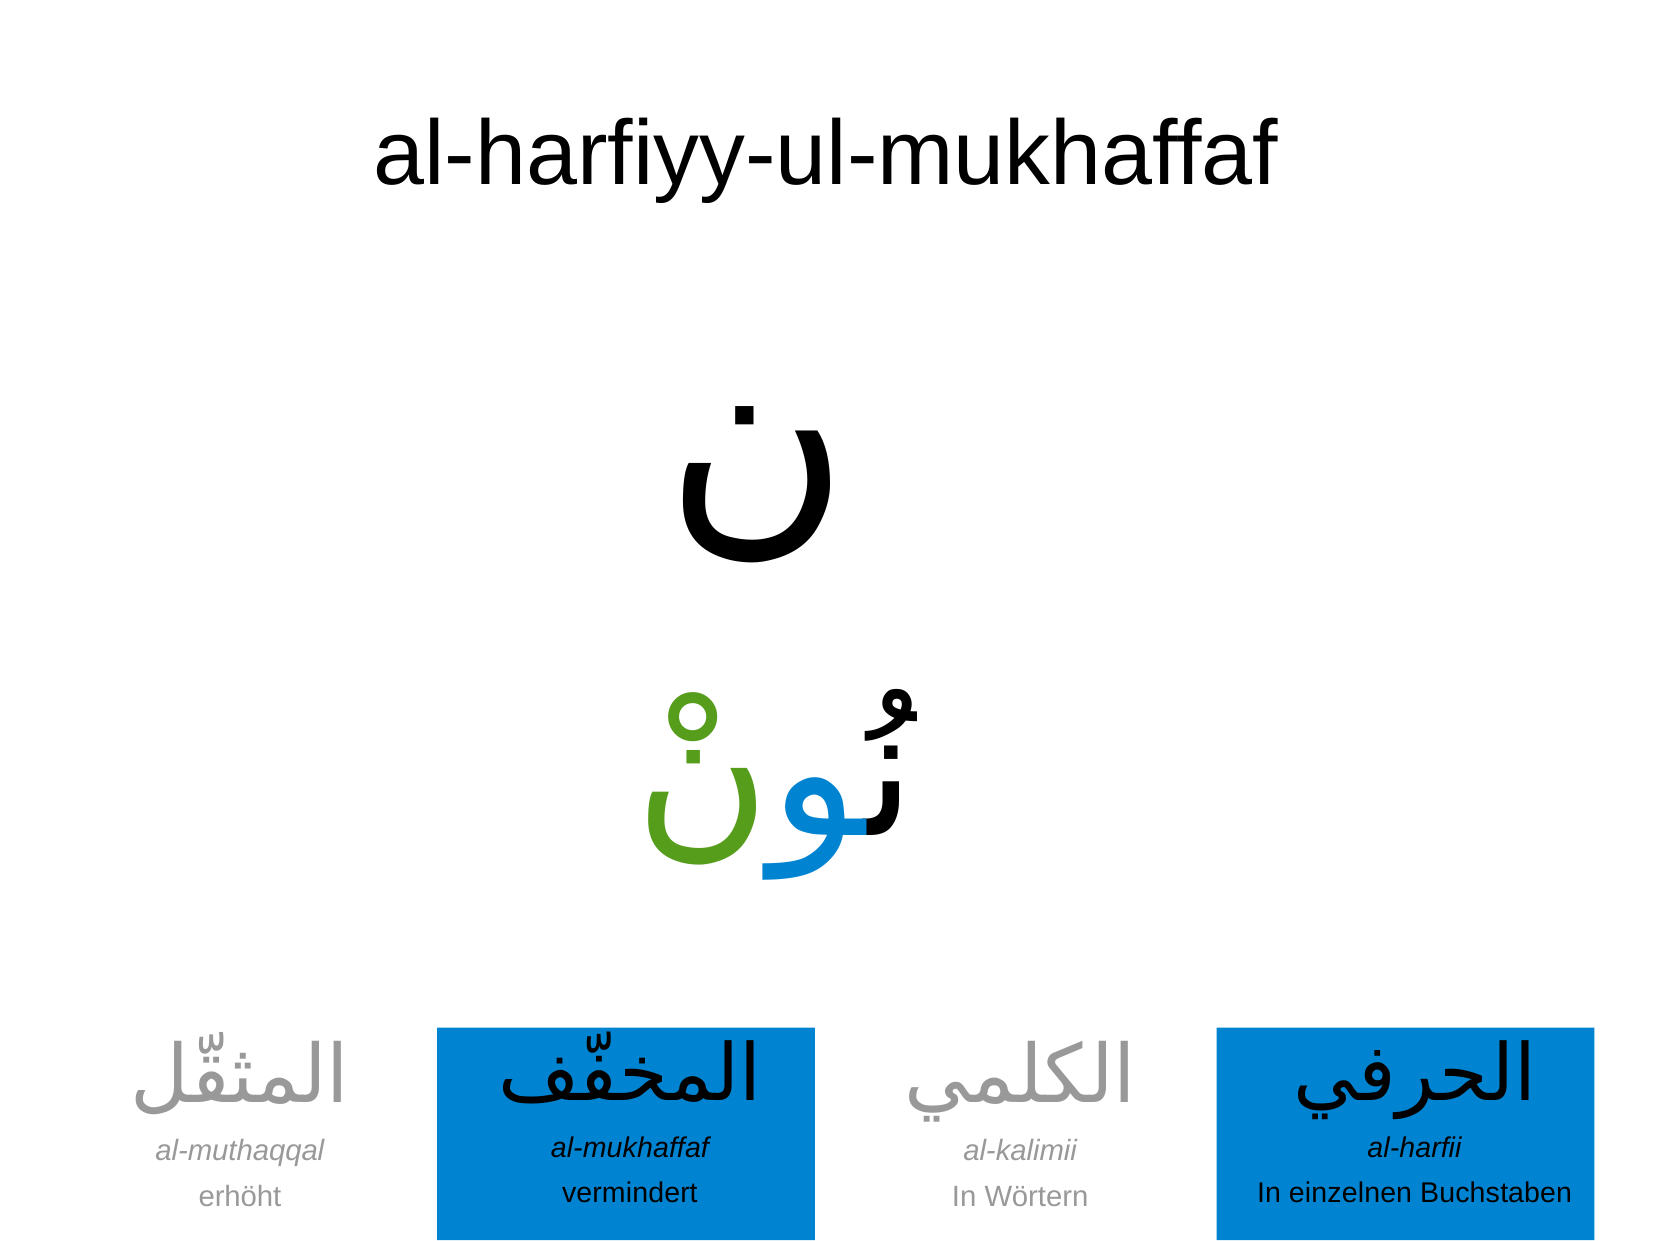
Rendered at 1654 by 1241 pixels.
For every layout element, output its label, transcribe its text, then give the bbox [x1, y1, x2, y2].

list المثقّل al-muthaqqal erhöht [47, 1027, 402, 1217]
list ن [82, 290, 1538, 634]
text_box [437, 1027, 815, 1241]
list نُونْ [0, 665, 1654, 1009]
list الكلمي al-kalimii In Wörtern [828, 1027, 1182, 1217]
title al-harfiyy-ul-mukhaffaf [82, 49, 1571, 257]
list المخفّف al-mukhaffaf vermindert [437, 1027, 793, 1217]
list الحرفي al-harfii In einzelnen Buchstaben [1216, 1027, 1583, 1217]
text_box [1216, 1027, 1595, 1241]
